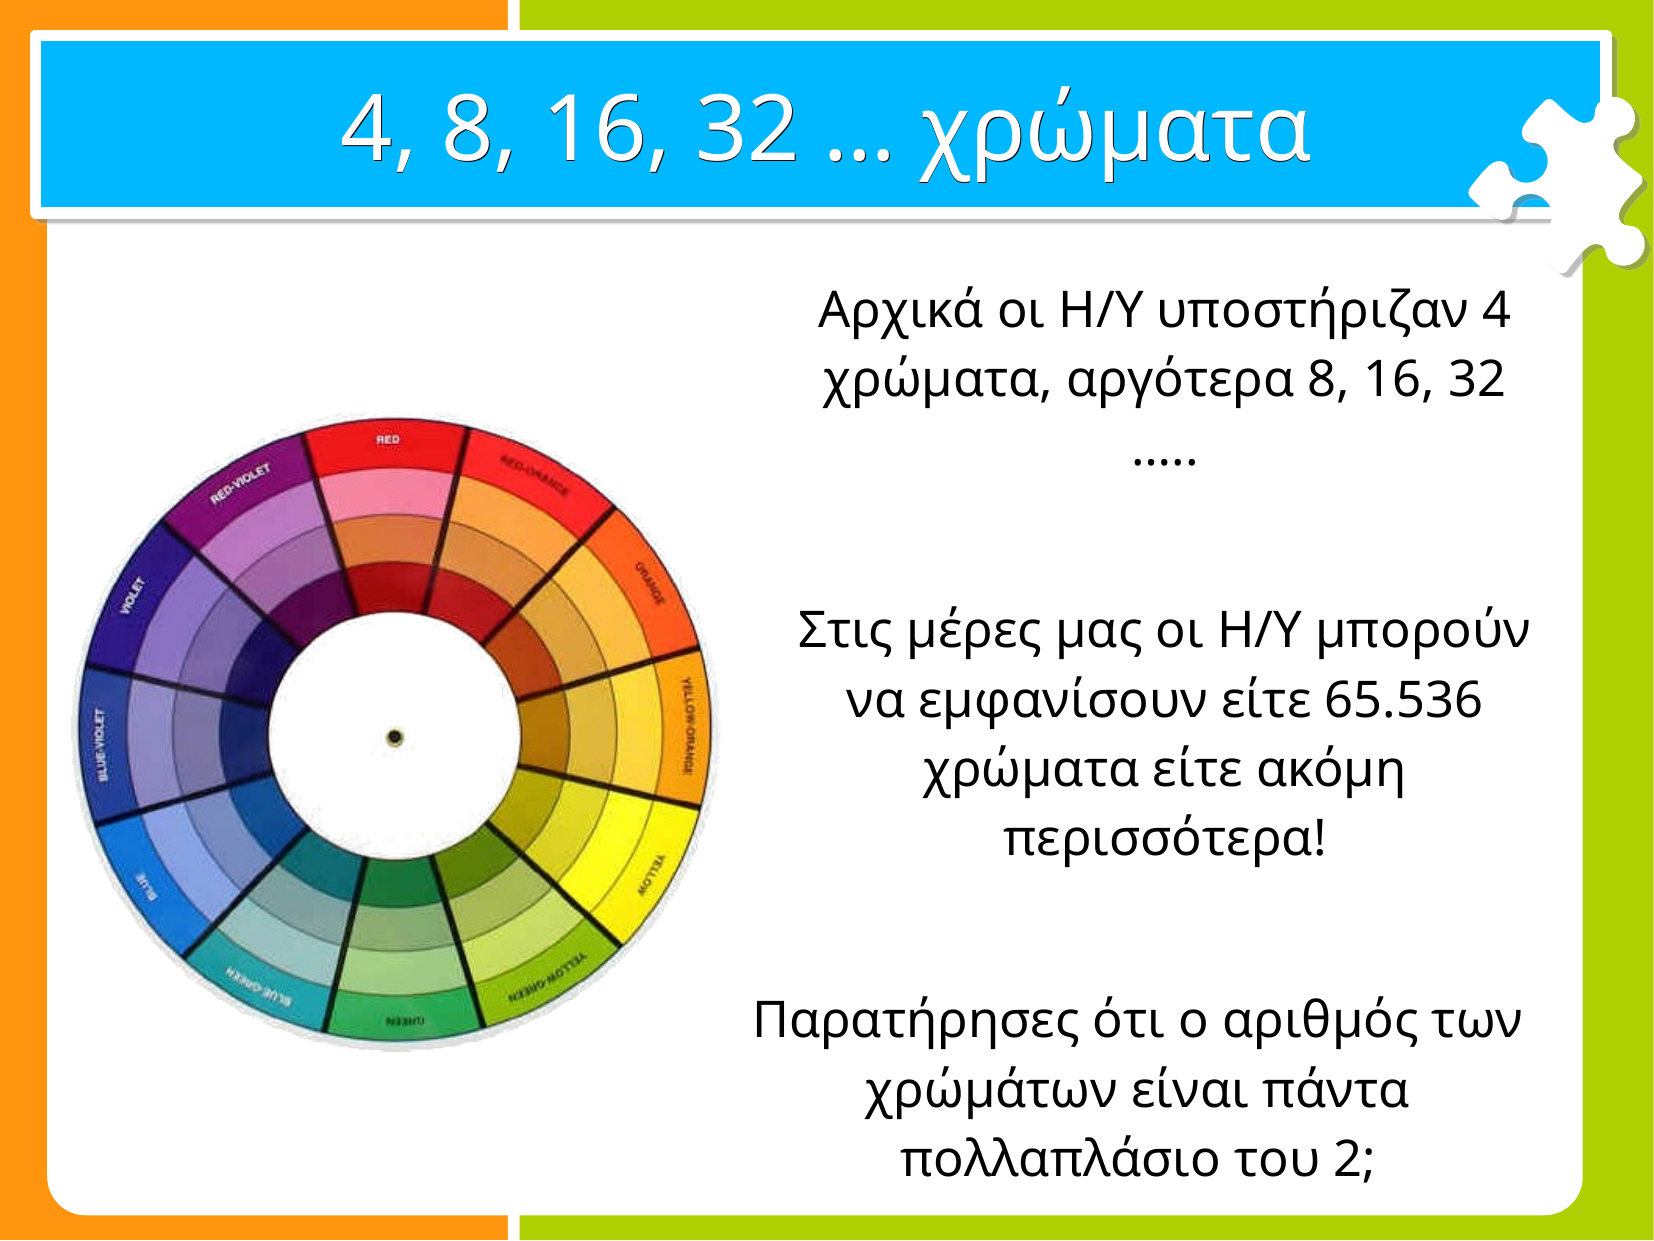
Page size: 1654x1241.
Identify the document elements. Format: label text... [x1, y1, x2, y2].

list Αρχικά οι Η/Υ υποστήριζαν 4 χρώματα, αργότερα 8, 16, 32 ….. Στις μέρες μας οι Η/Υ μπορούν να εμφανίσουν είτε 65.536 χρώματα είτε ακόμη περισσότερα! Παρατήρησες ότι ο αριθμός των χρώμάτων είναι πάντα πολλαπλάσιο του 2; [729, 272, 1548, 1193]
title 4, 8, 16, 32 … χρώματα [82, 49, 1571, 201]
picture [71, 408, 721, 1052]
